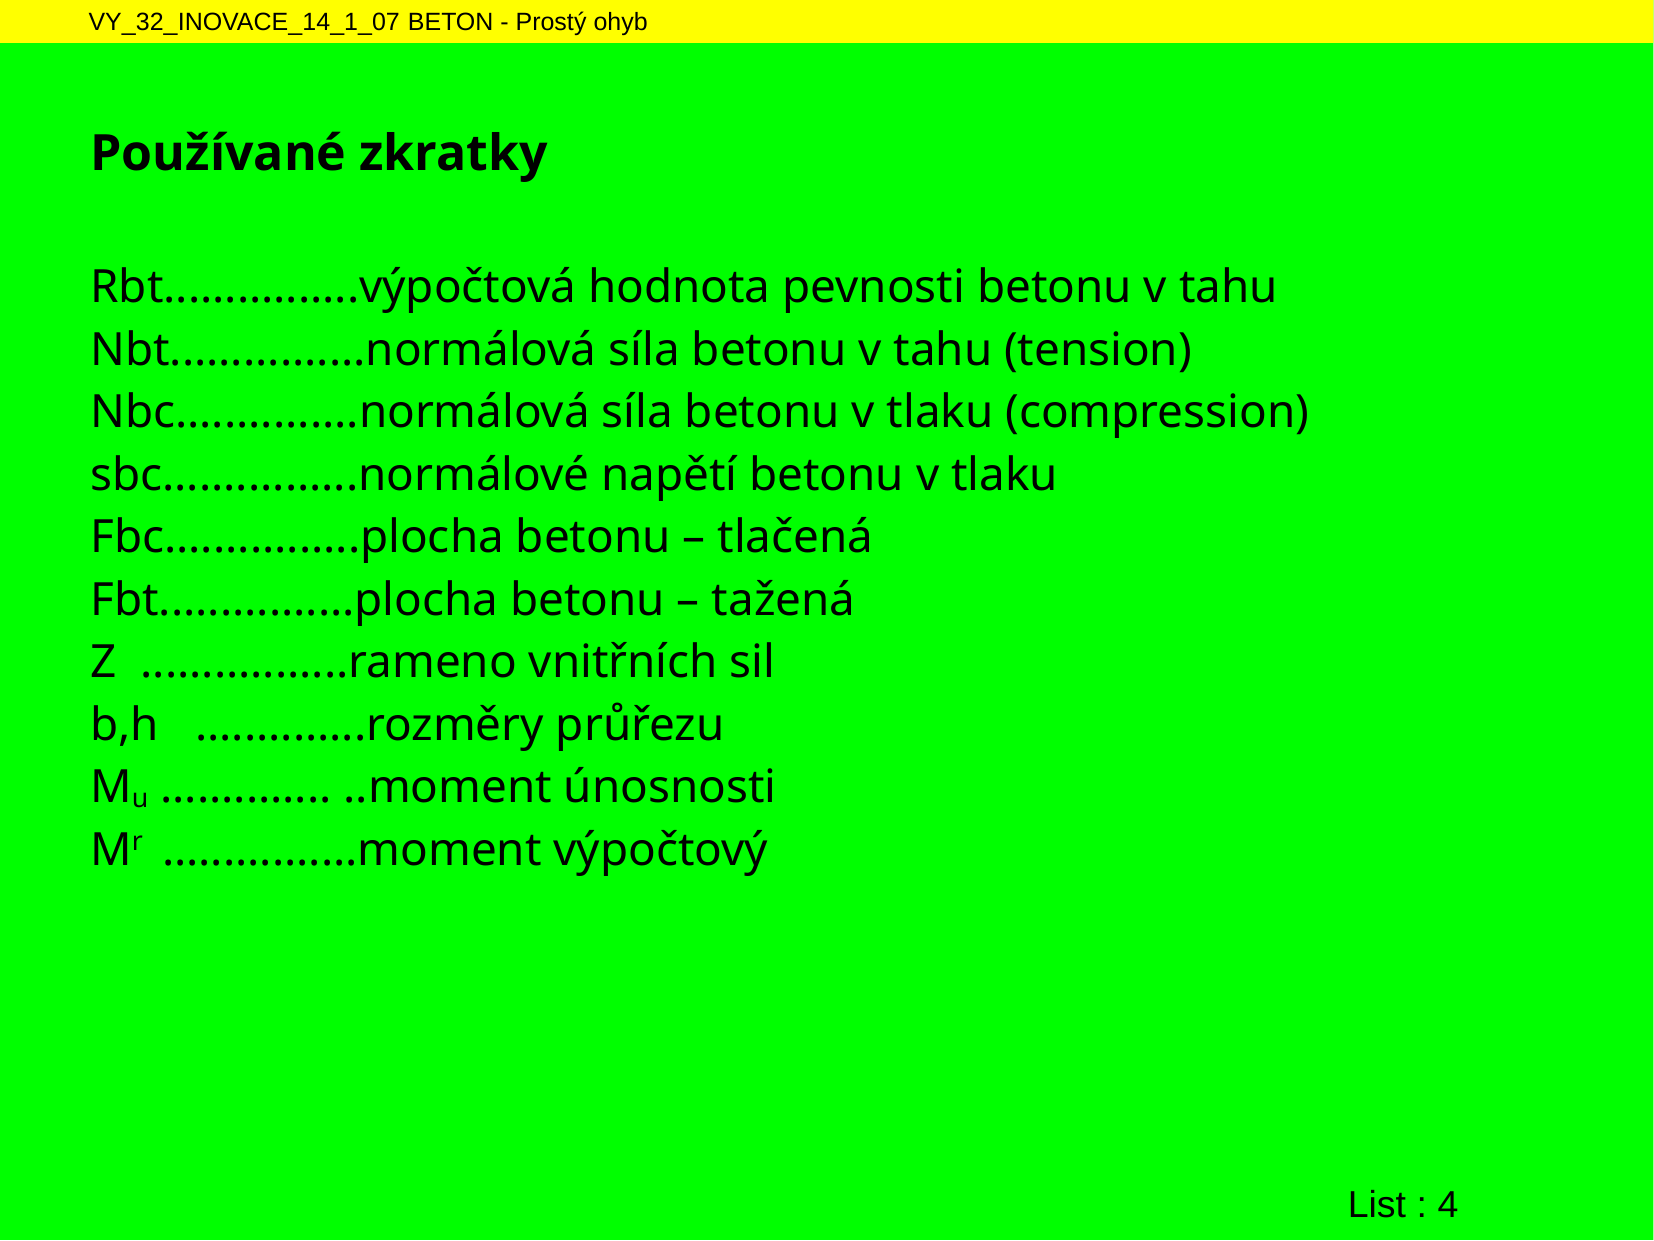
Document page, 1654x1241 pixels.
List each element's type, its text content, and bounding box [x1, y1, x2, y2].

text_box List : <číslo> [1357, 1176, 1599, 1241]
text_box VY_32_INOVACE_14_1_07 BETON - Prostý ohyb [0, 0, 1654, 43]
text_box Používané zkratky Rbt................výpočtová hodnota pevnosti betonu v tahu Nbt................normálová síla betonu v tahu (tension) Nbc...............normálová síla betonu v tlaku (compression) sbc................normálové napětí betonu v tlaku Fbc................plocha betonu – tlačená Fbt................plocha betonu – tažená Z .................rameno vnitřních sil b,h ..............rozměry průřezu Mu .............. ..moment únosnosti Mr ................moment výpočtový [72, 106, 1578, 837]
